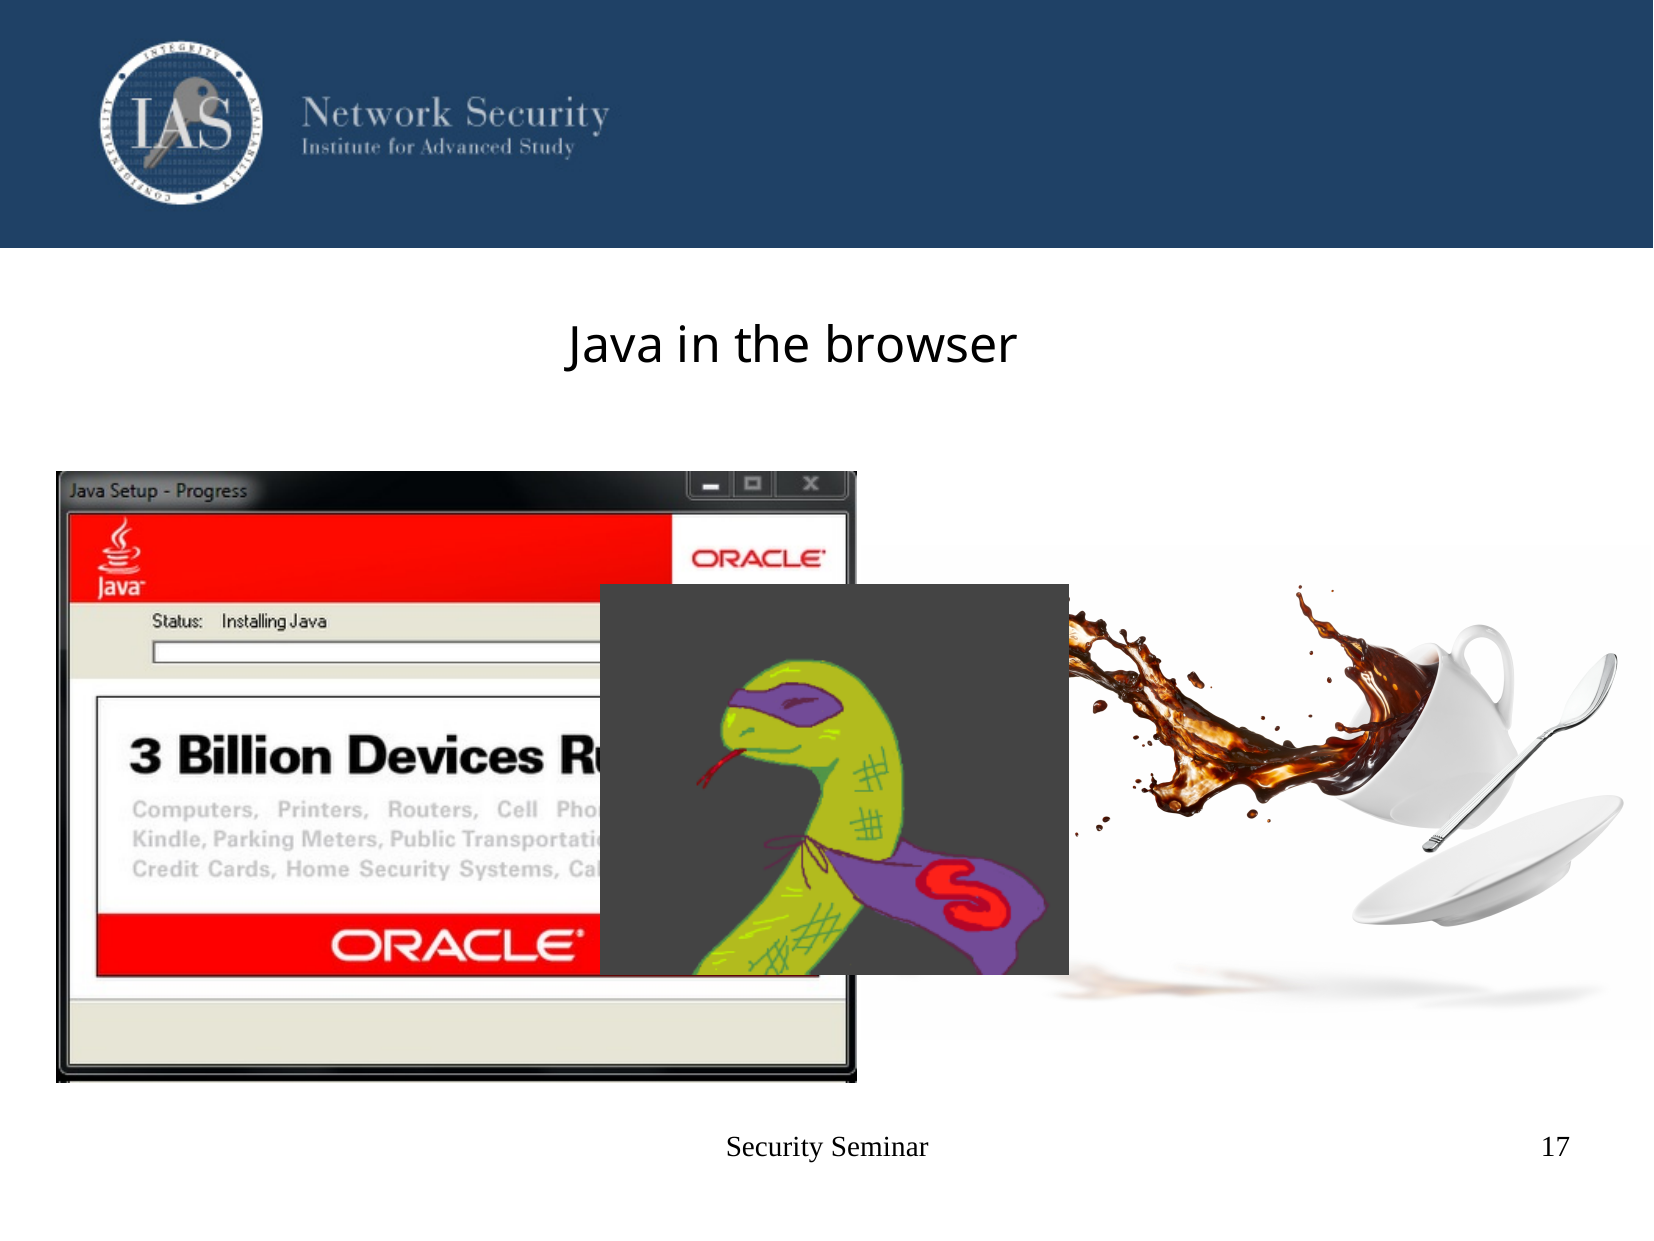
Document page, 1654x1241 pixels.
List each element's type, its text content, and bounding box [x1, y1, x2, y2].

picture [0, 0, 1653, 248]
title Java in the browser [49, 239, 1538, 447]
picture [56, 471, 1651, 1083]
